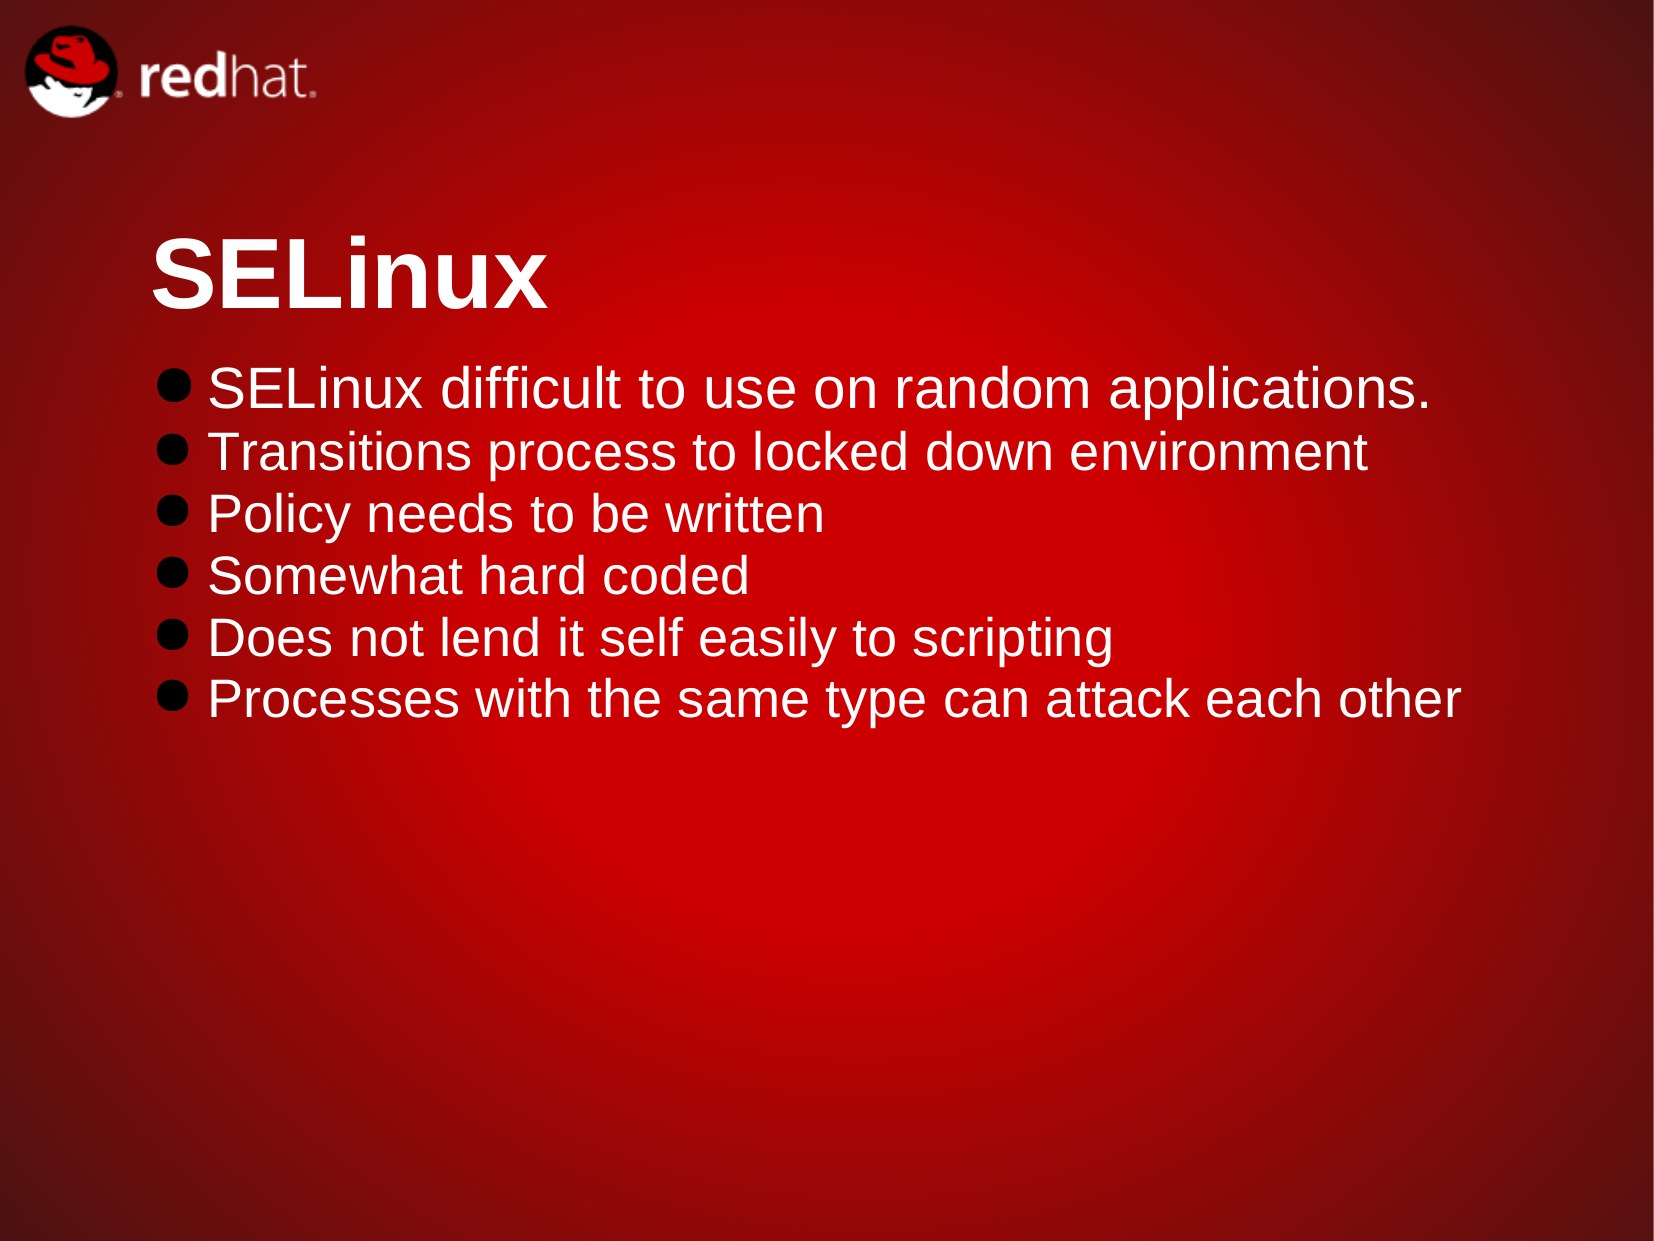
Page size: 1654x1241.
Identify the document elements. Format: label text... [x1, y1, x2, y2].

title SELinux [150, 187, 1568, 354]
picture [0, 0, 1654, 1241]
list SELinux difficult to use on random applications. Transitions process to locked down environment Policy needs to be written Somewhat hard coded Does not lend it self easily to scripting Processes with the same type can attack each other [95, 354, 1584, 1148]
